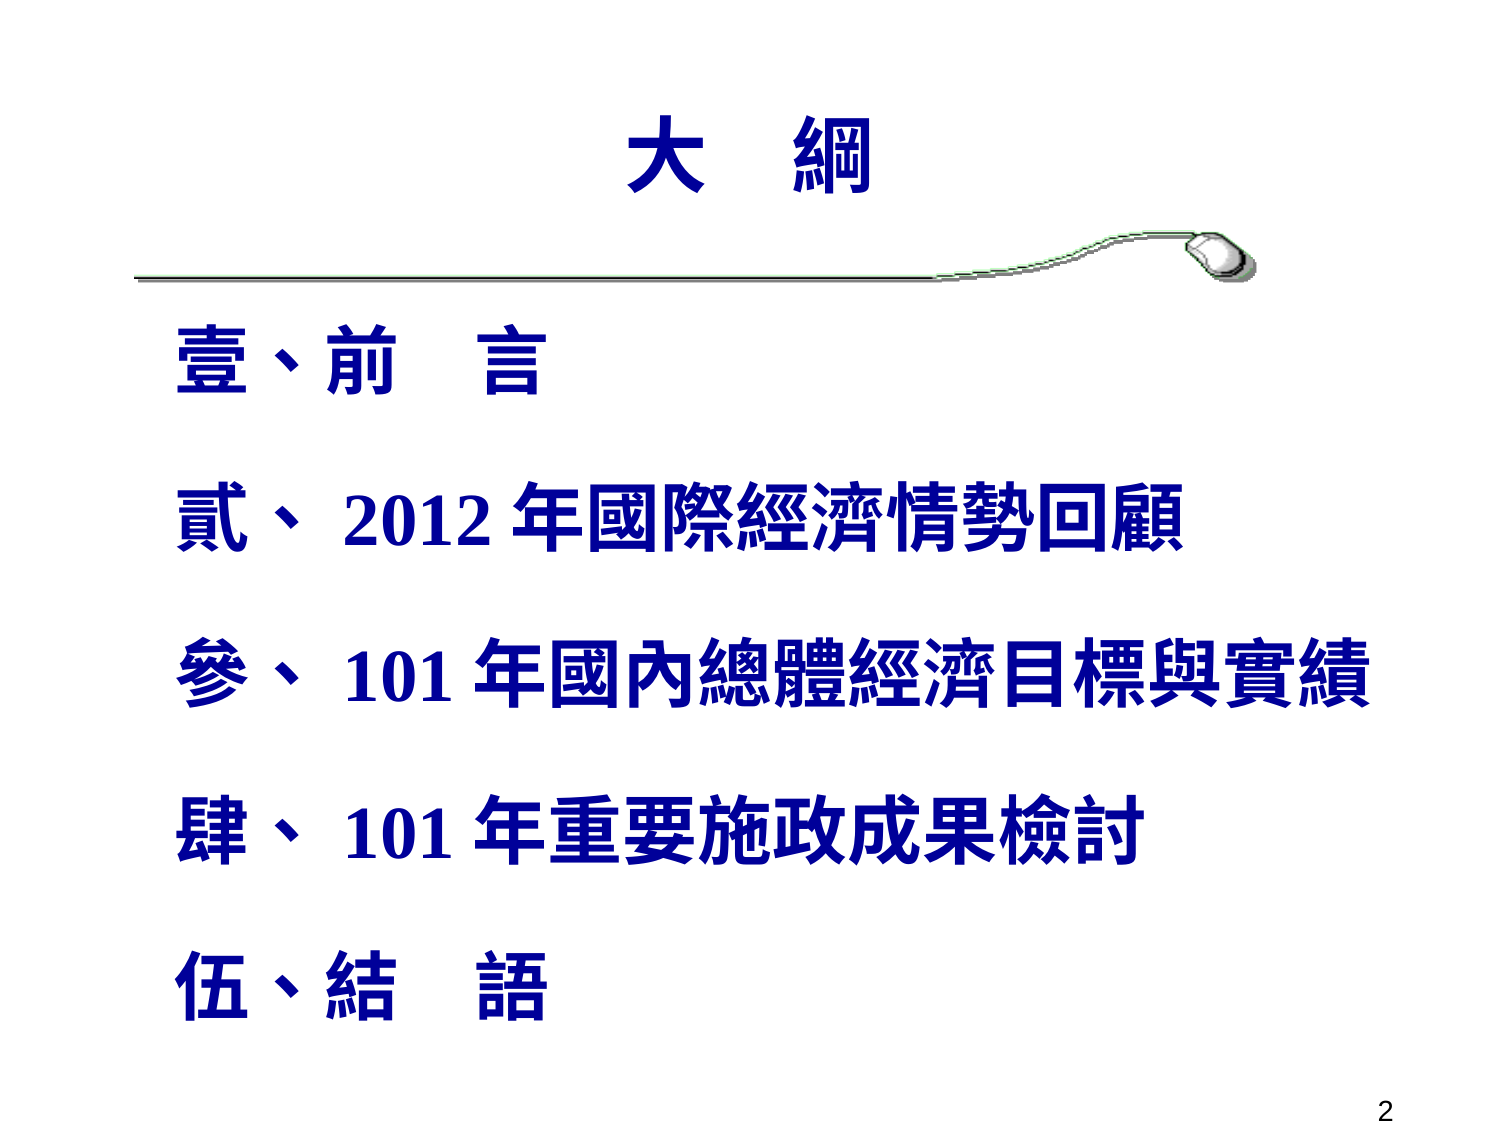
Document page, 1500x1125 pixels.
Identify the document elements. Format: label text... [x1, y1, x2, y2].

text_box 1 [1362, 1084, 1500, 1125]
picture [134, 224, 1253, 279]
text_box 壹、前 言 貳、2012年國際經濟情勢回顧 參、101年國內總體經濟目標與實績 肆、101年重要施政成果檢討 伍、結 語 [159, 279, 1400, 1079]
text_box 大 綱 [0, 59, 1500, 247]
